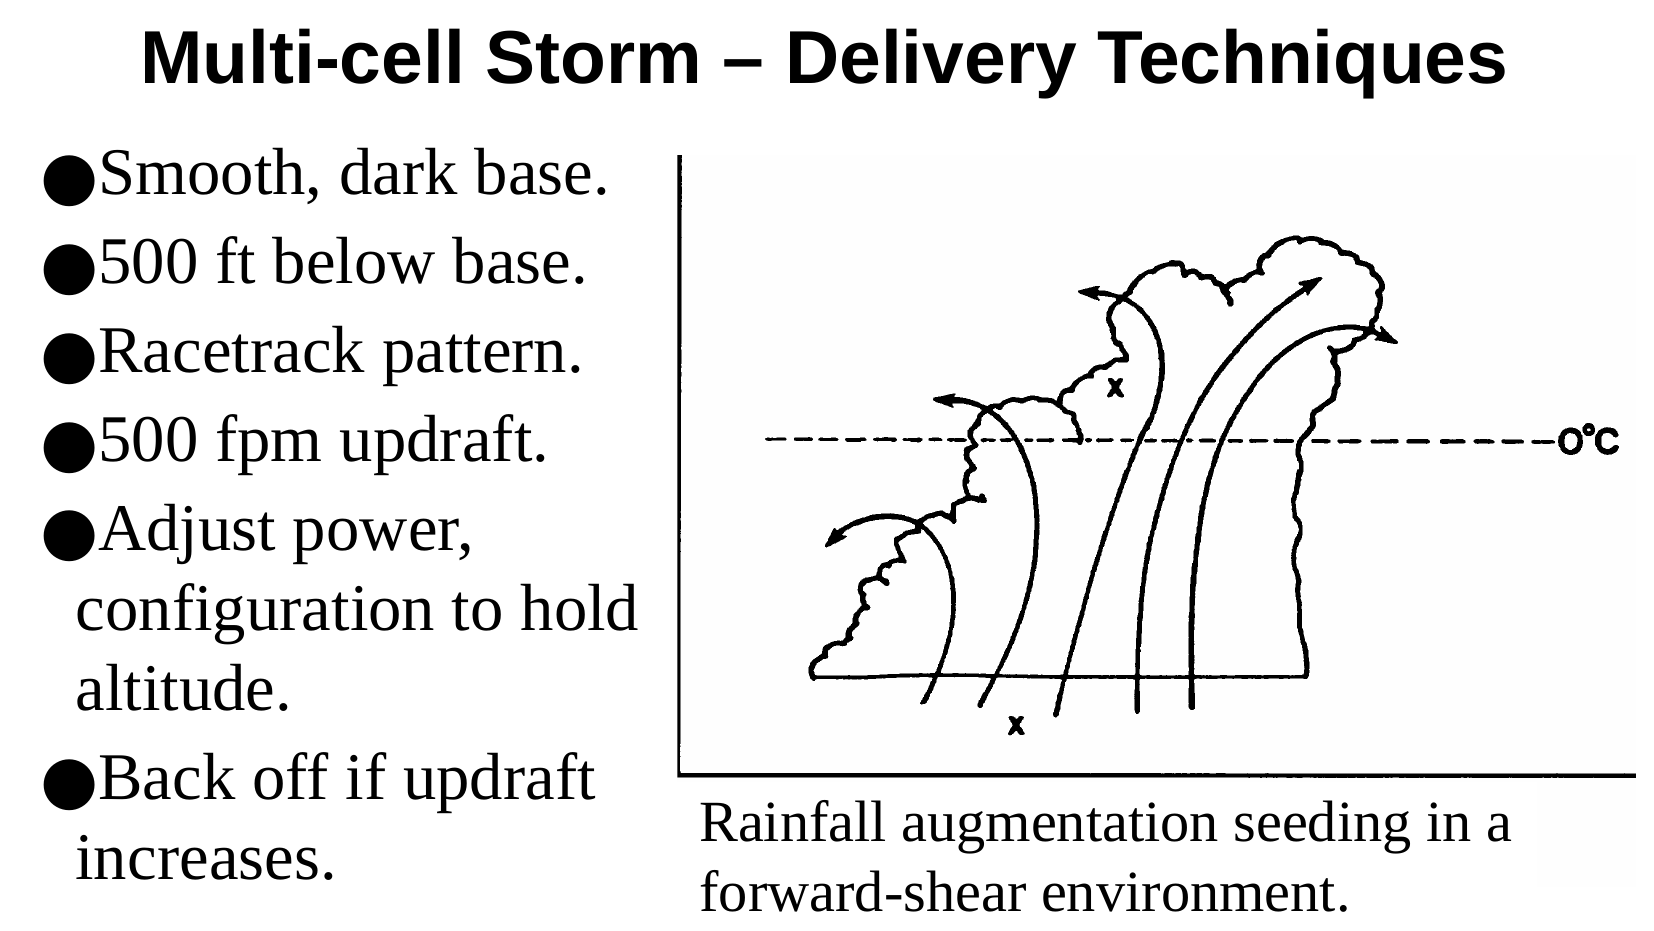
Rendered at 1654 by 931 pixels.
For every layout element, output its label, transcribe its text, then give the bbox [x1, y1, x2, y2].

text_box Multi-cell Storm – Delivery Techniques [0, 0, 1654, 107]
text_box Smooth, dark base. 500 ft below base. Racetrack pattern. 500 fpm updraft. Adjust power, configuration to hold altitude. Back off if updraft increases. [5, 120, 675, 900]
picture [677, 155, 1636, 887]
text_box Rainfall augmentation seeding in a forward-shear environment. [674, 781, 1538, 925]
